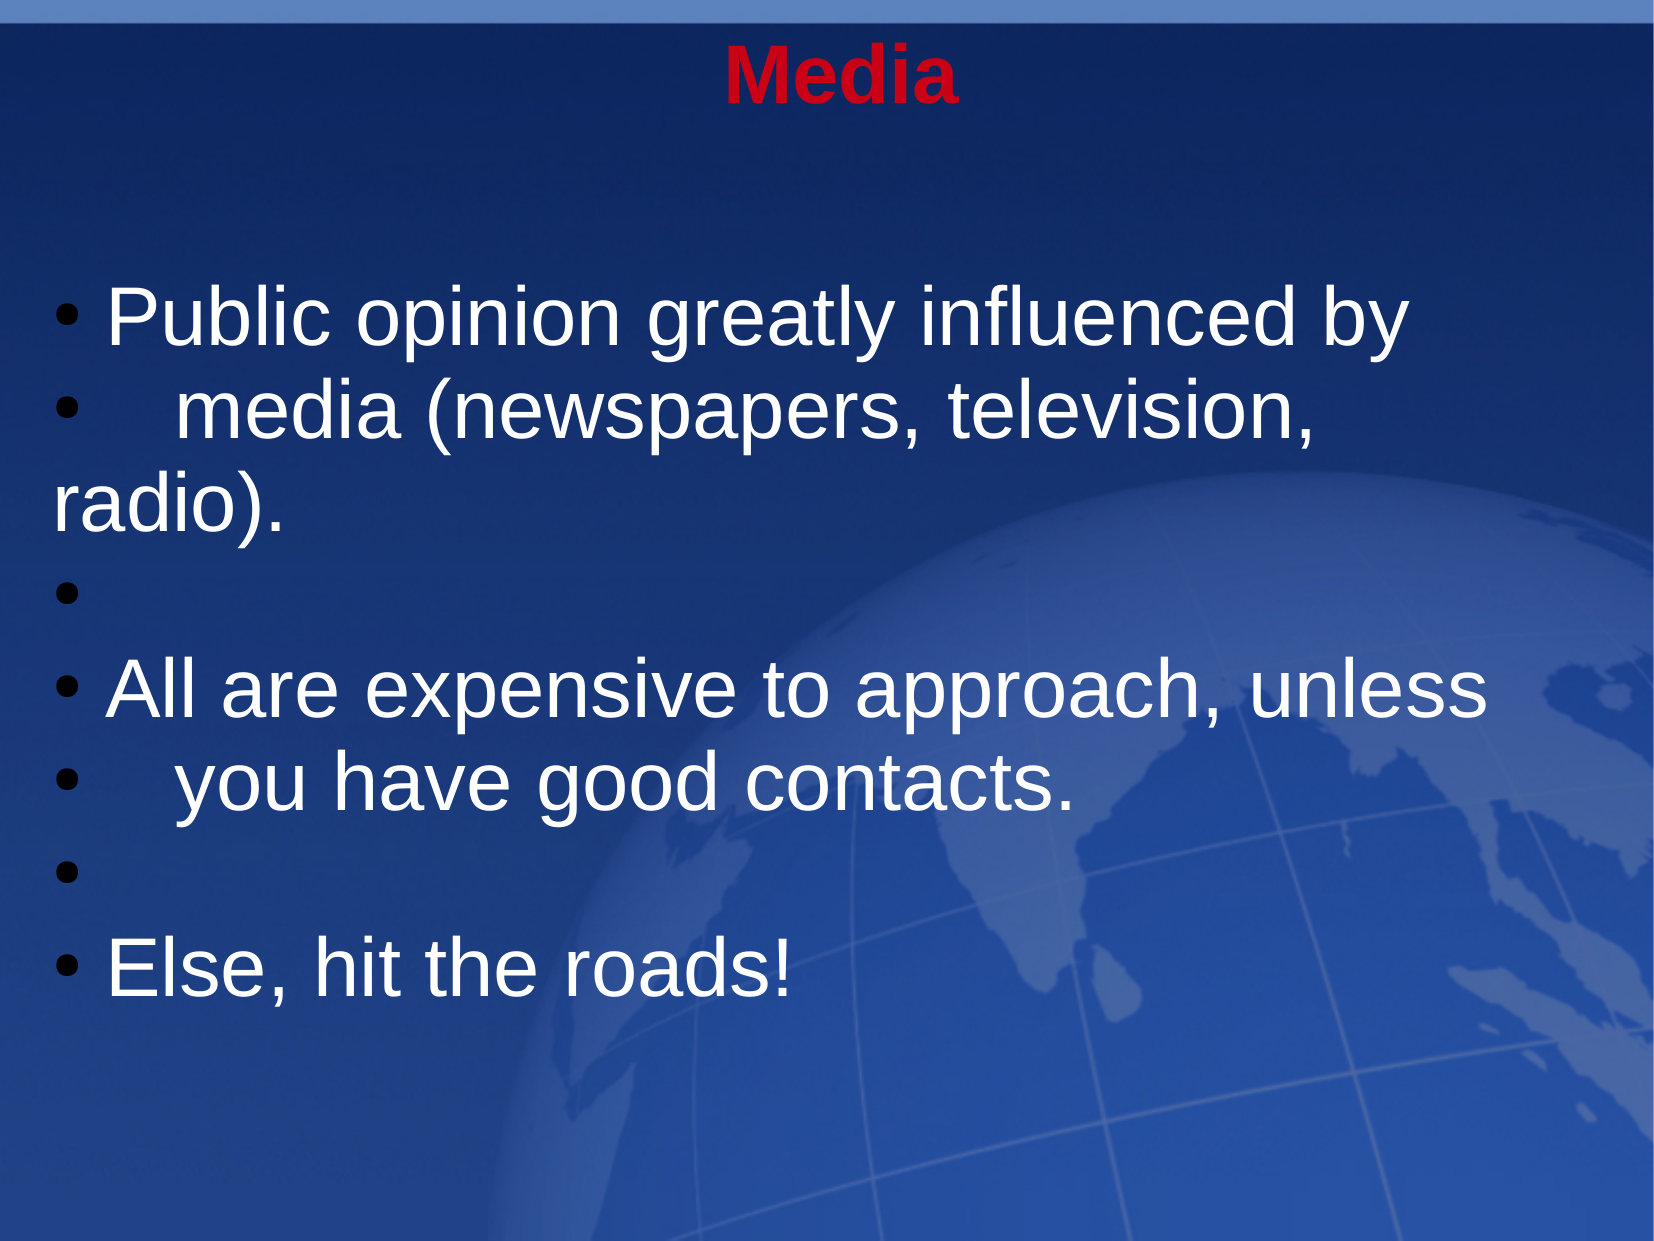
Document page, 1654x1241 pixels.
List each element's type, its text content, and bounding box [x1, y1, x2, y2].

picture [0, 0, 1654, 1241]
text_box Media [109, 20, 1573, 143]
text_box Public opinion greatly influenced by media (newspapers, television, radio). All are expensive to approach, unless you have good contacts. Else, hit the roads! [37, 262, 1576, 1051]
